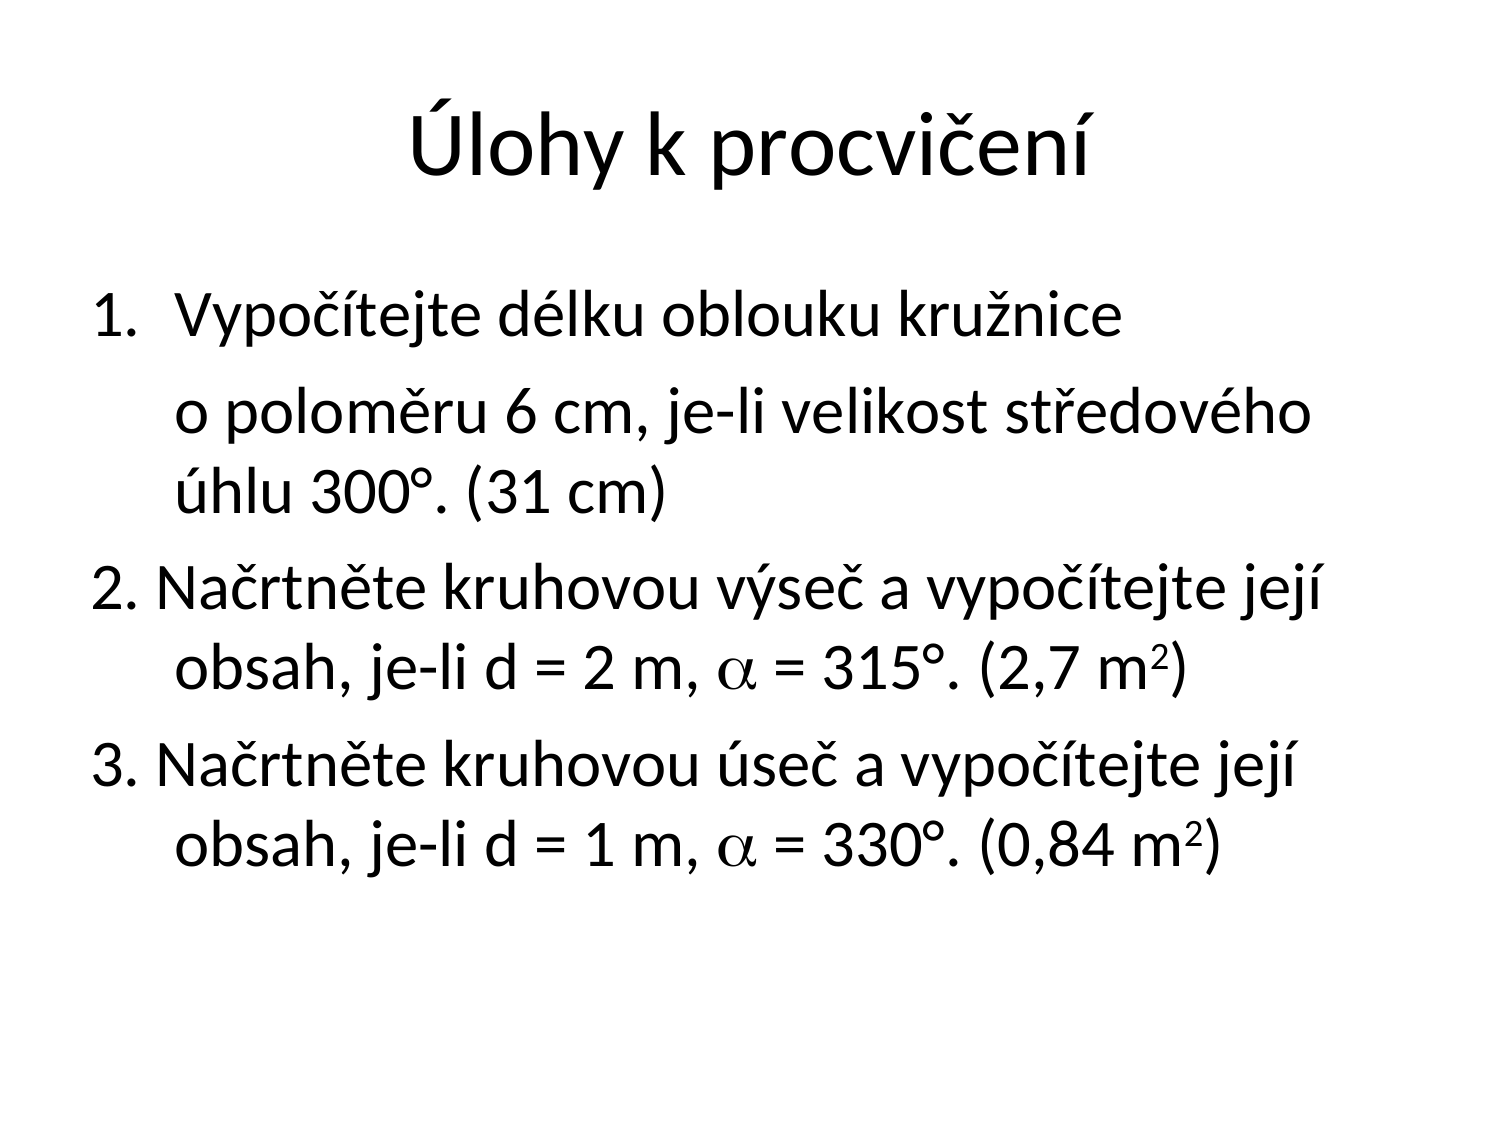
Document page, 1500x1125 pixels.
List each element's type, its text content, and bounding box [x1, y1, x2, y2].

list Vypočítejte délku oblouku kružnice o poloměru 6 cm, je-li velikost středového úhlu 300°. (31 cm) 2. Načrtněte kruhovou výseč a vypočítejte její obsah, je-li d = 2 m,  = 315°. (2,7 m2) 3. Načrtněte kruhovou úseč a vypočítejte její obsah, je-li d = 1 m,  = 330°. (0,84 m2) [75, 262, 1426, 1006]
title Úlohy k procvičení [75, 45, 1426, 233]
